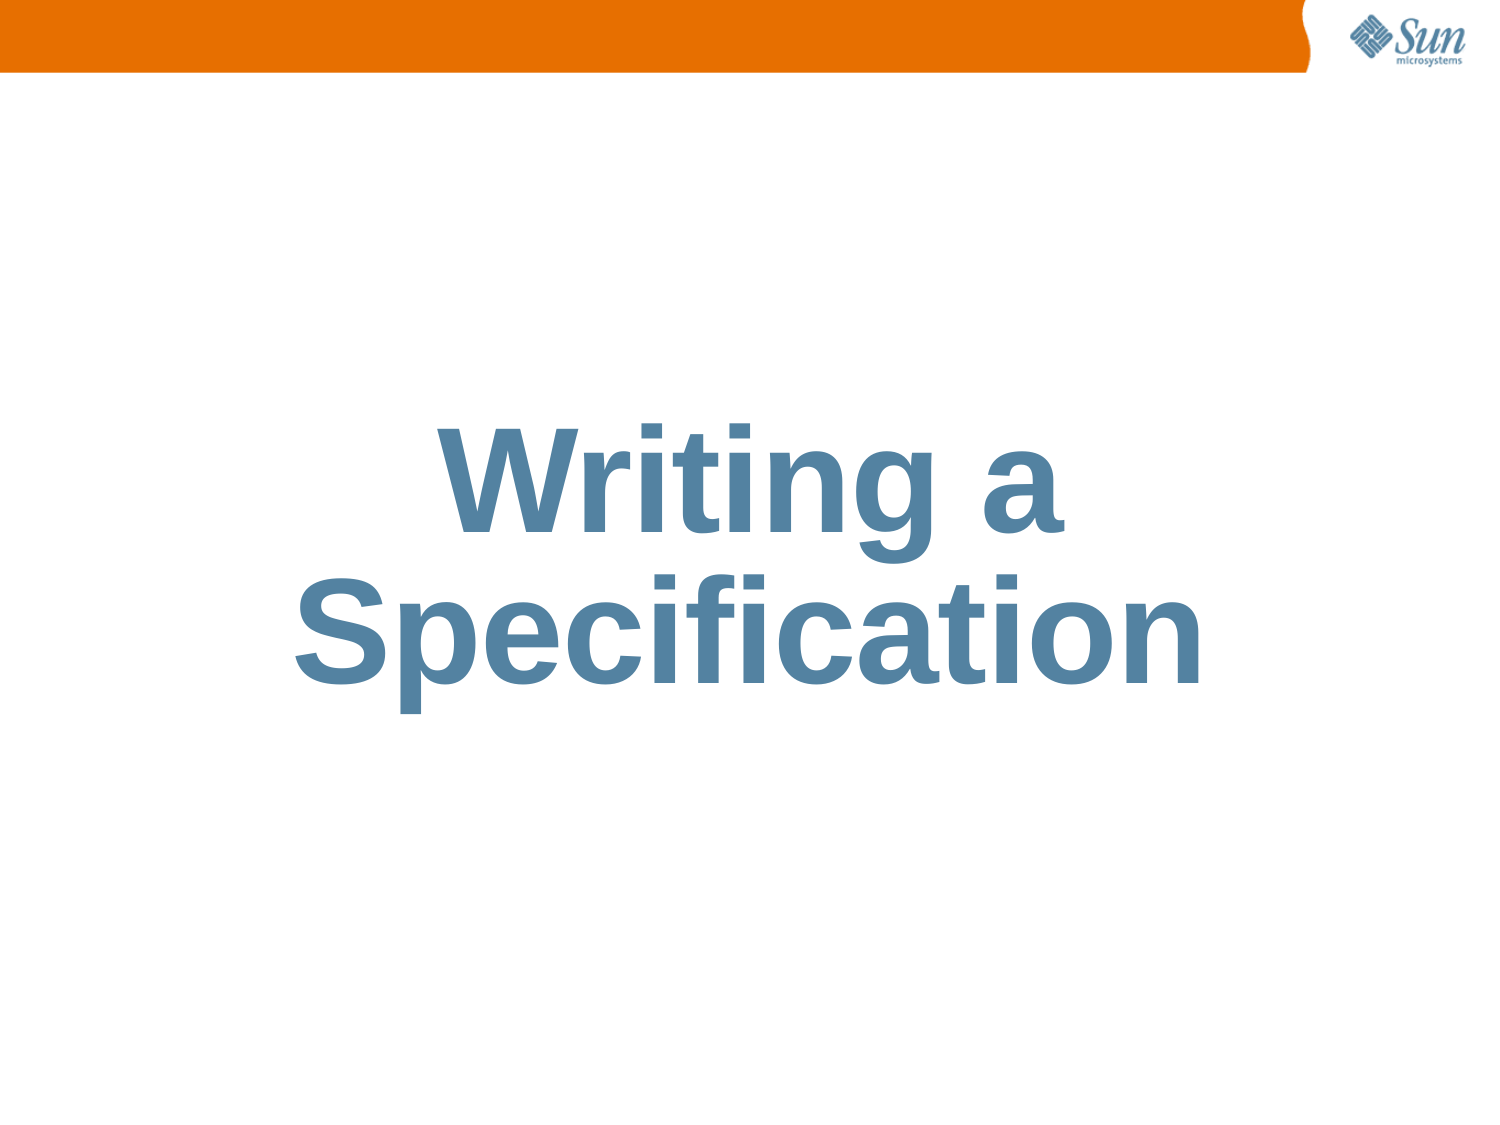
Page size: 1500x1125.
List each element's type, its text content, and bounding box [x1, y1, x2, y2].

text_box Writing a Specification [0, 0, 1500, 1125]
